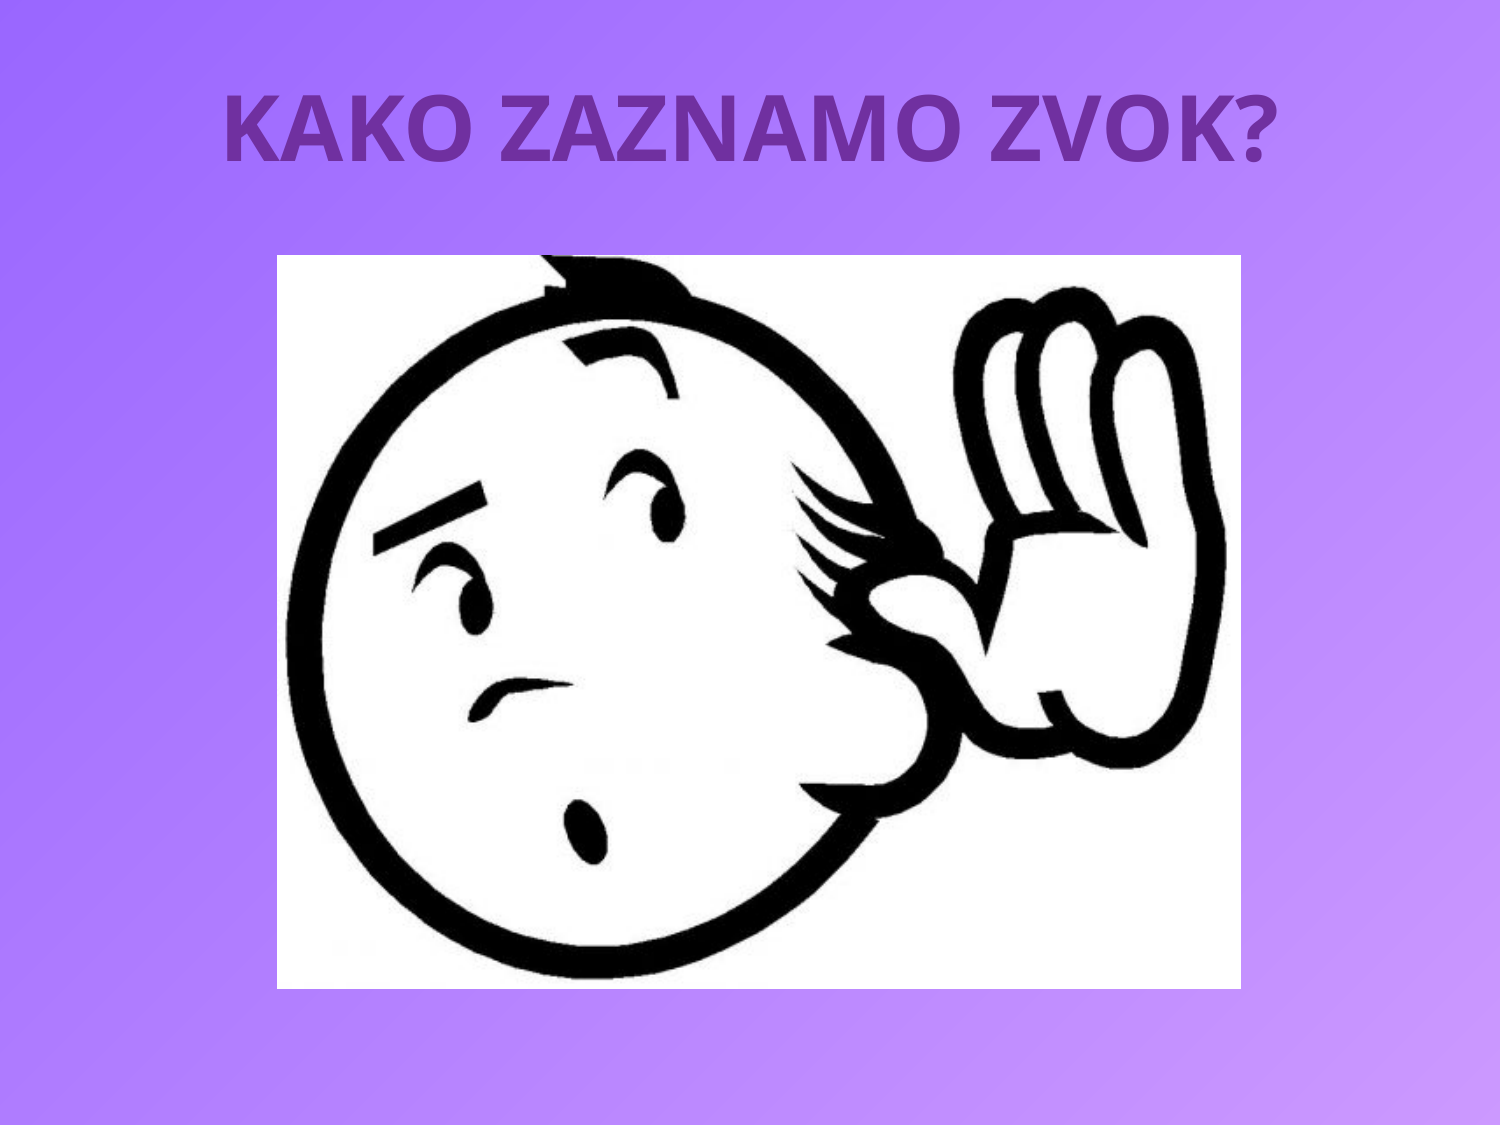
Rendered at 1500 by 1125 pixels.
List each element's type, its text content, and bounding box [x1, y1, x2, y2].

picture [277, 255, 1241, 989]
title KAKO ZAZNAMO ZVOK? [75, 24, 1425, 188]
